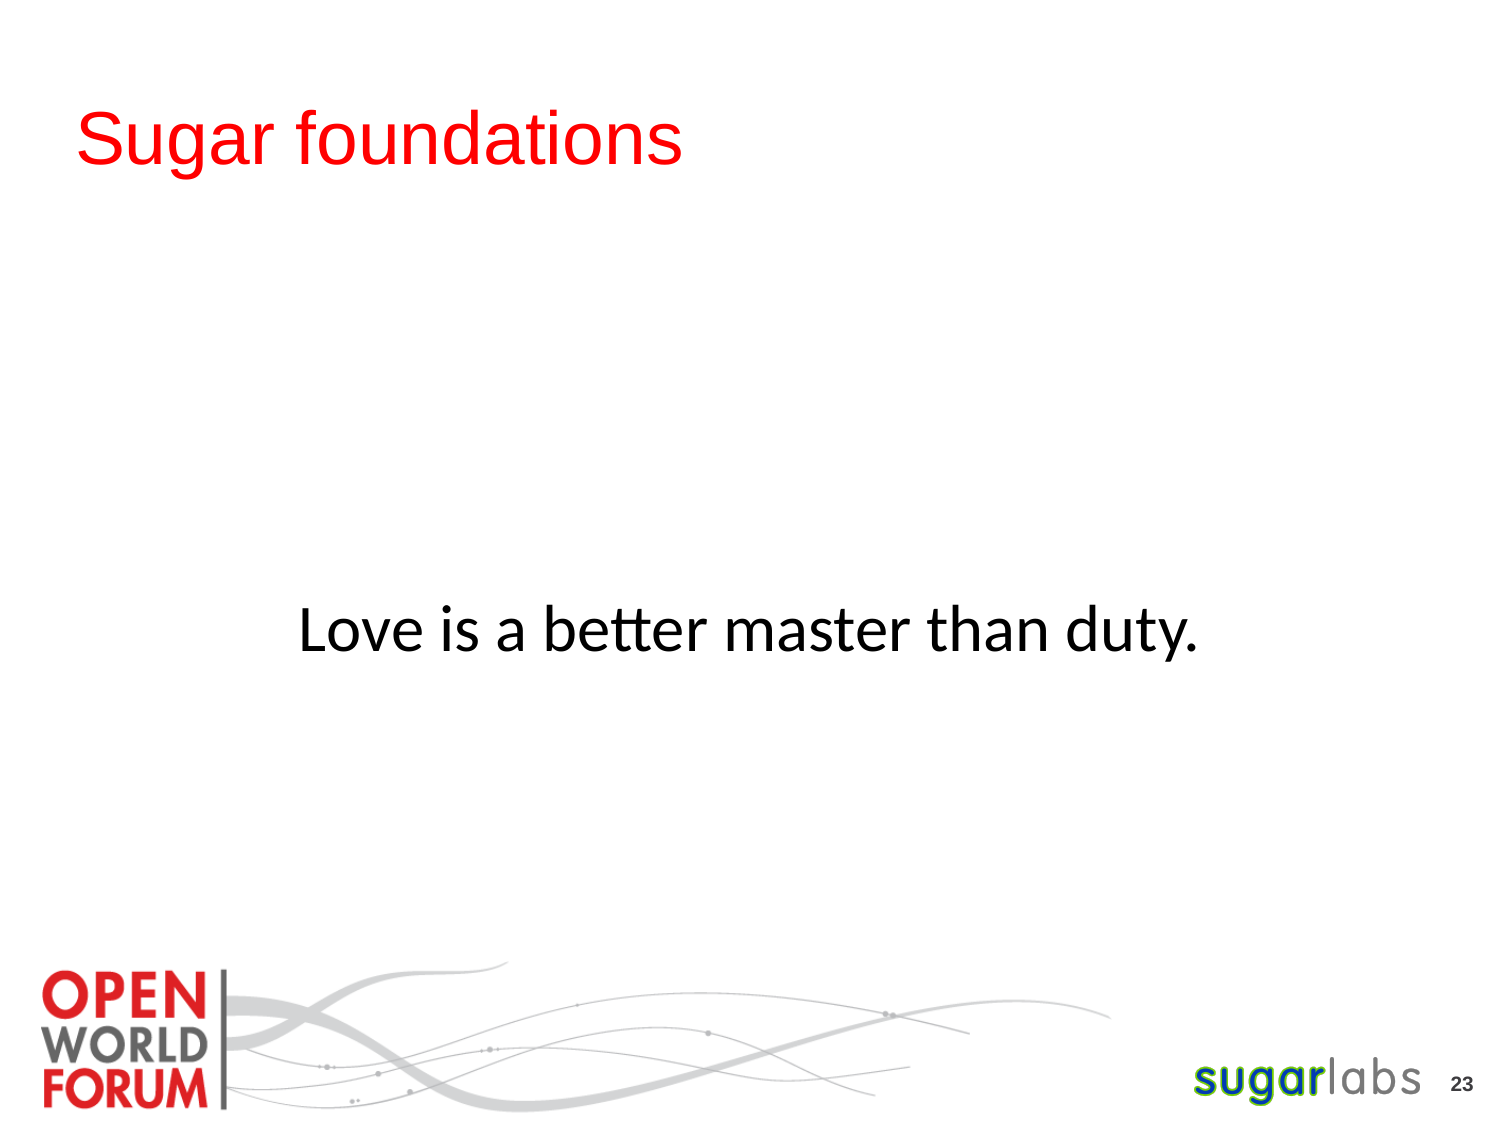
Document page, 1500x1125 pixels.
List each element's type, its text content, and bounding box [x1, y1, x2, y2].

picture [41, 957, 1112, 1119]
picture [1194, 1057, 1420, 1106]
title Sugar foundations [75, 52, 1425, 226]
subtitle Love is a better master than duty. [75, 270, 1425, 999]
